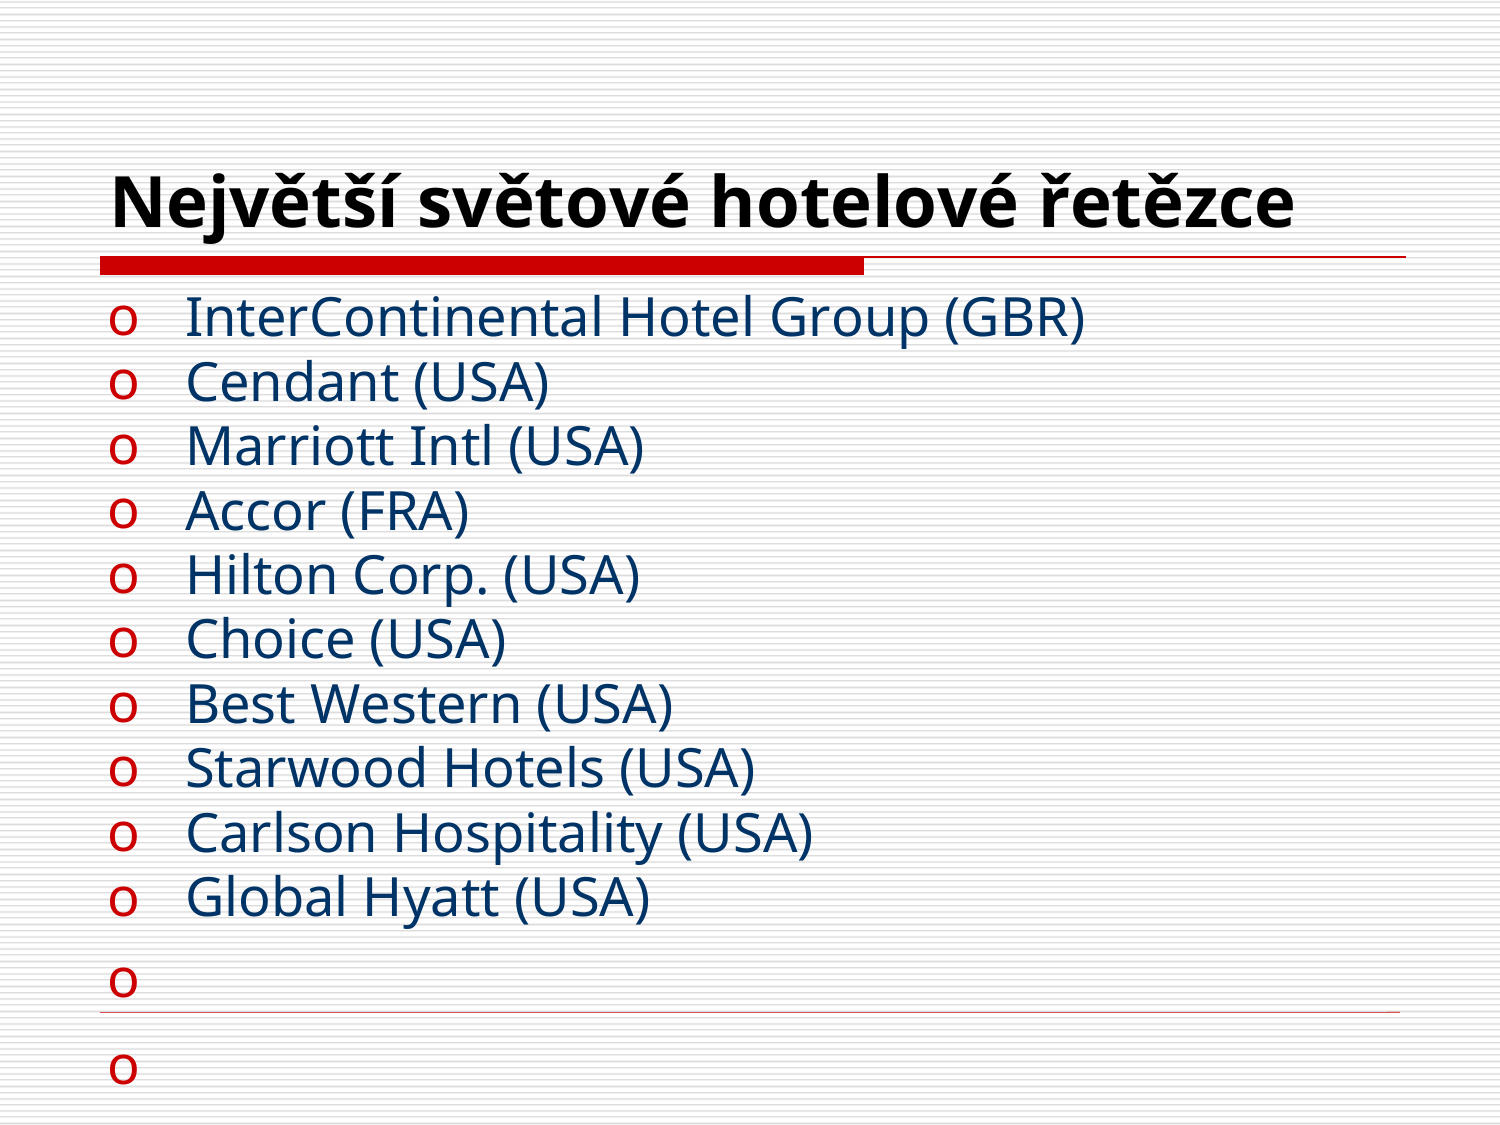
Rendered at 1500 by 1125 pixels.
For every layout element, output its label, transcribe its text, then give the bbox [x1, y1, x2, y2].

picture [0, 0, 1500, 1125]
list InterContinental Hotel Group (GBR) Cendant (USA) Marriott Intl (USA) Accor (FRA) Hilton Corp. (USA) Choice (USA) Best Western (USA) Starwood Hotels (USA) Carlson Hospitality (USA) Global Hyatt (USA) [92, 287, 1406, 988]
title Největší světové hotelové řetězce [94, 50, 1407, 250]
